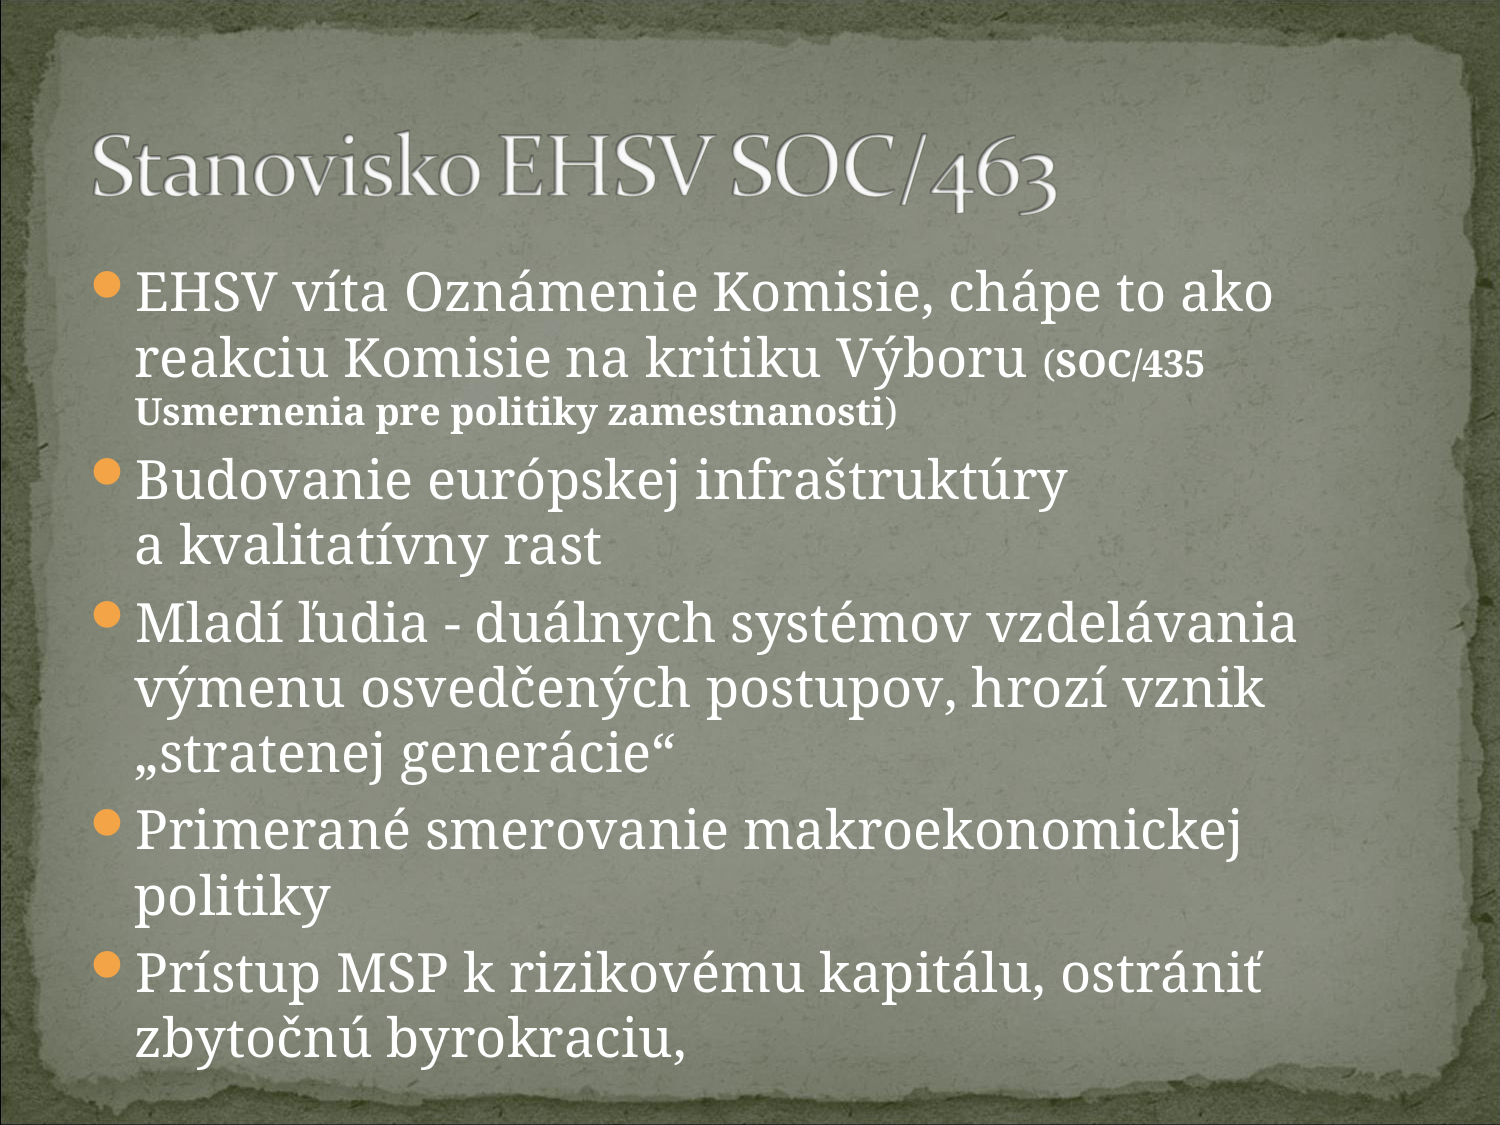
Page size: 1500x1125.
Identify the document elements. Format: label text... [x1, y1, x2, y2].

picture [0, 0, 1500, 1125]
list EHSV víta Oznámenie Komisie, chápe to ako reakciu Komisie na kritiku Výboru (SOC/435 Usmernenia pre politiky zamestnanosti) Budovanie európskej infraštruktúry a kvalitatívny rast Mladí ľudia - duálnych systémov vzdelávania výmenu osvedčených postupov, hrozí vznik „stratenej generácie“ Primerané smerovanie makroekonomickej politiky Prístup MSP k rizikovému kapitálu, ostrániť zbytočnú byrokraciu, [75, 249, 1426, 1125]
text_box [35, 23, 1427, 227]
